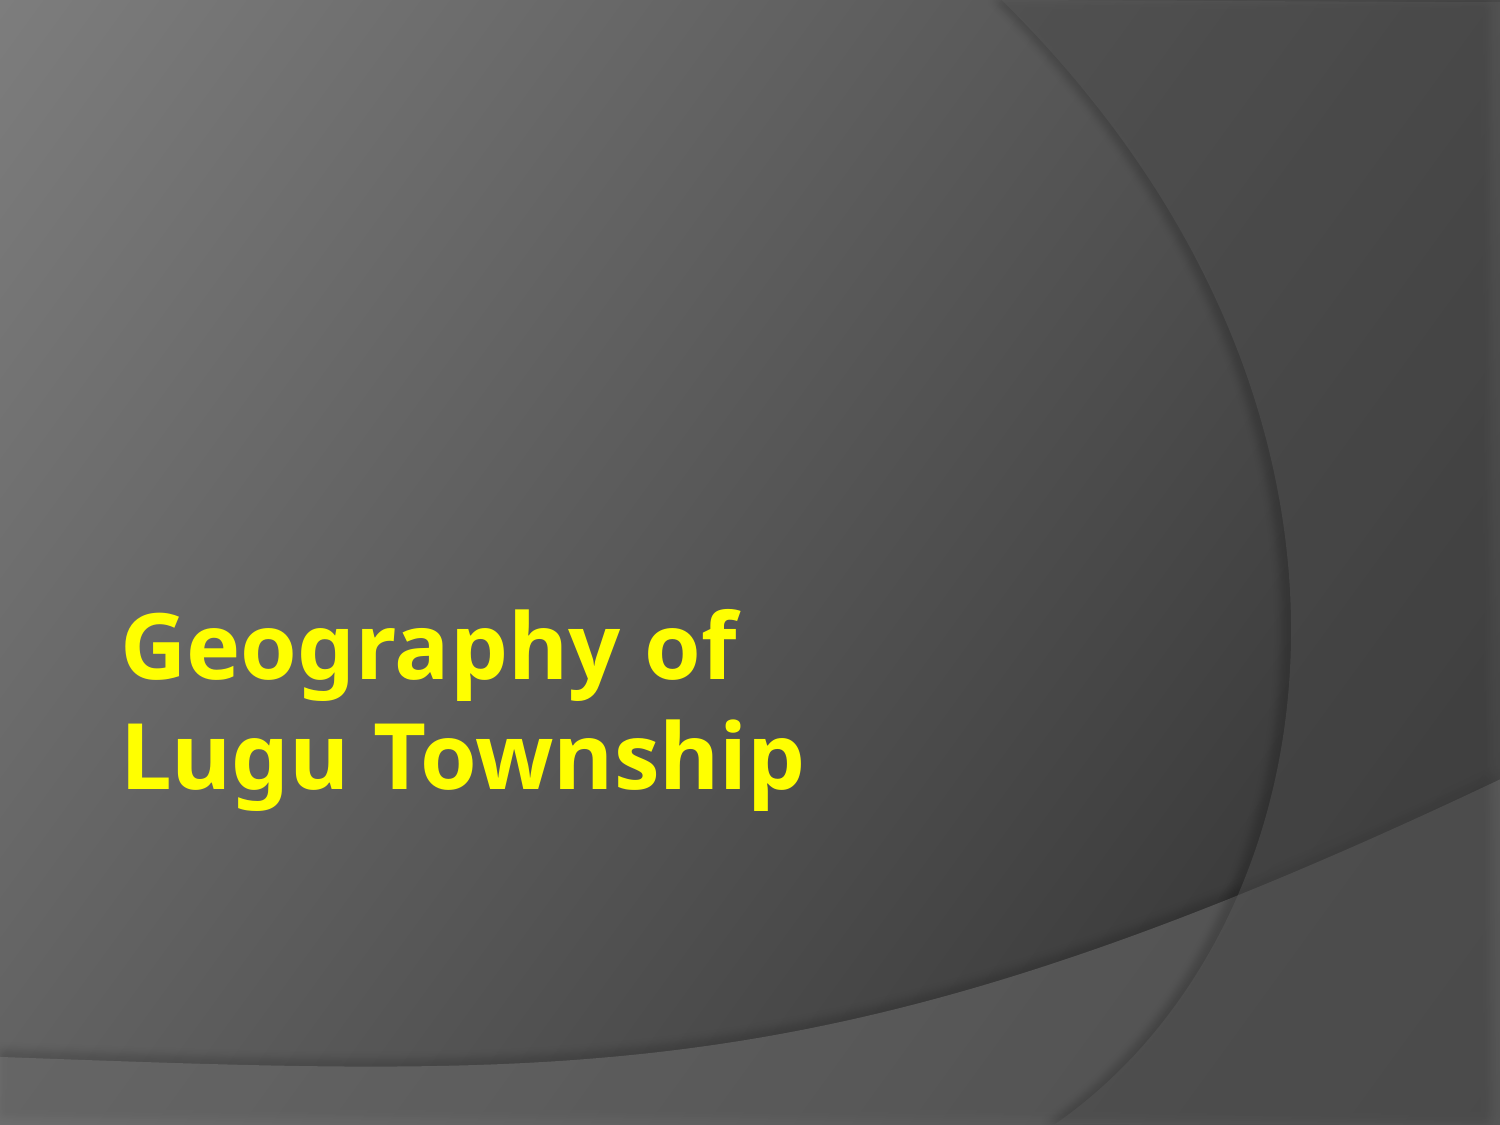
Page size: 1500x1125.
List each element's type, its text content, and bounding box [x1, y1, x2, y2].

title Geography of Lugu Township [112, 587, 1176, 888]
